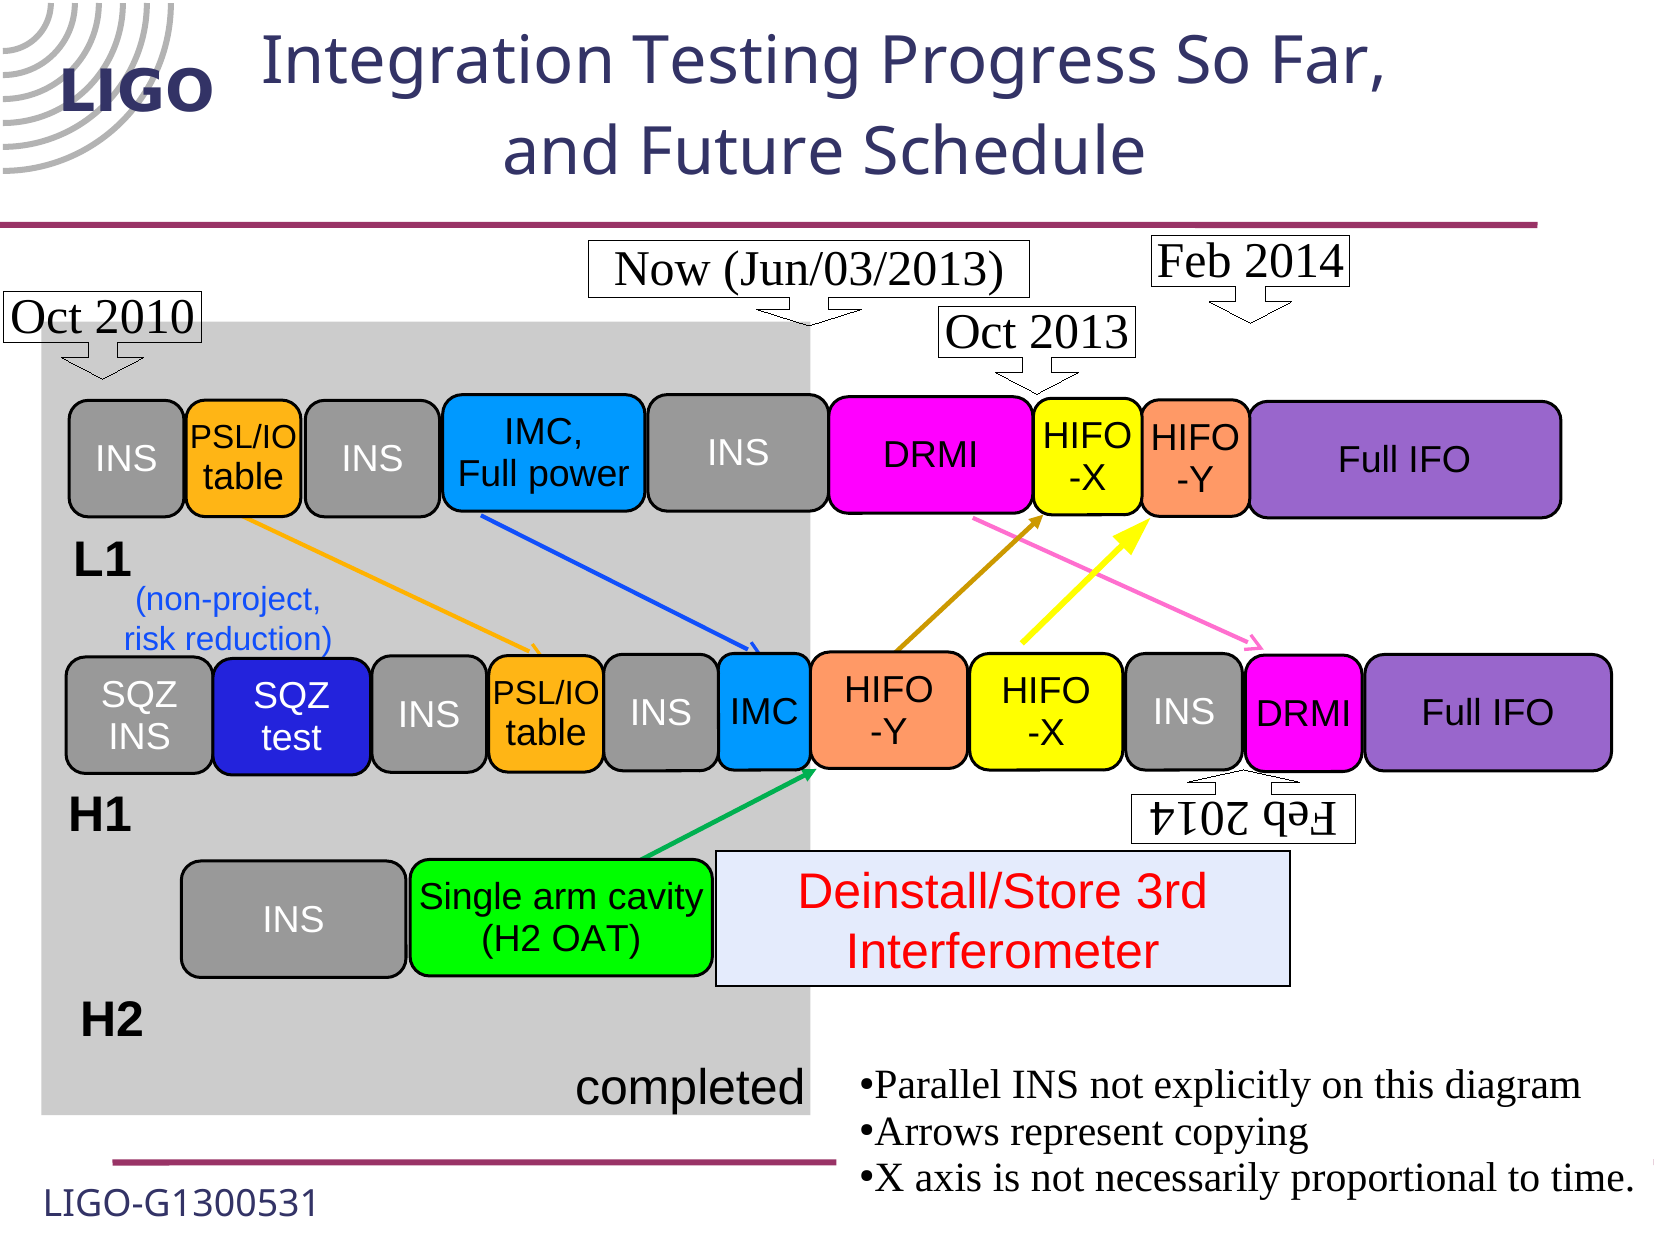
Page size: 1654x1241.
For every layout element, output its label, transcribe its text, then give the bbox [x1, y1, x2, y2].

text_box Oct 2013 [938, 306, 1136, 395]
text_box completed [560, 1047, 836, 1123]
text_box INS [69, 400, 184, 517]
text_box (non-project, risk reduction) [101, 570, 355, 665]
text_box DRMI [829, 396, 1033, 514]
text_box DRMI [1245, 655, 1363, 772]
text_box [897, 514, 1044, 651]
text_box INS [305, 400, 440, 517]
text_box Now (Jun/03/2013) [588, 240, 1030, 326]
text_box INS [371, 655, 487, 773]
text_box HIFO -Y [1141, 399, 1250, 517]
text_box IMC [718, 653, 811, 771]
text_box Full IFO [1249, 401, 1561, 518]
text_box HIFO -X [969, 653, 1123, 771]
text_box H2 [65, 979, 159, 1054]
text_box Full IFO [1364, 654, 1612, 771]
text_box HIFO -Y [811, 651, 968, 769]
text_box PSL/IO table [186, 400, 301, 517]
text_box [41, 321, 817, 1116]
text_box Feb 2014 [1151, 235, 1350, 324]
text_box Single arm cavity (H2 OAT) [410, 859, 713, 976]
text_box Feb 2014 [1131, 769, 1356, 844]
text_box INS [181, 860, 407, 978]
text_box Deinstall/Store 3rd Interferometer [715, 850, 1290, 986]
text_box SQZ INS [66, 656, 213, 774]
text_box Parallel INS not explicitly on this diagram Arrows represent copying X axis is not necessarily proportional to time. [859, 1061, 1649, 1214]
text_box INS [647, 394, 829, 512]
text_box INS [604, 654, 719, 771]
text_box PSL/IO table [488, 655, 604, 773]
text_box [836, 1038, 1654, 1241]
text_box Oct 2010 [3, 291, 202, 380]
text_box INS [1125, 653, 1243, 771]
text_box IMC, Full power [442, 394, 645, 512]
text_box L1 [59, 519, 148, 595]
text_box SQZ test [212, 658, 371, 775]
title Integration Testing Progress So Far, and Future Schedule [187, 0, 1463, 208]
text_box HIFO -X [1033, 398, 1143, 515]
text_box H1 [53, 774, 147, 850]
